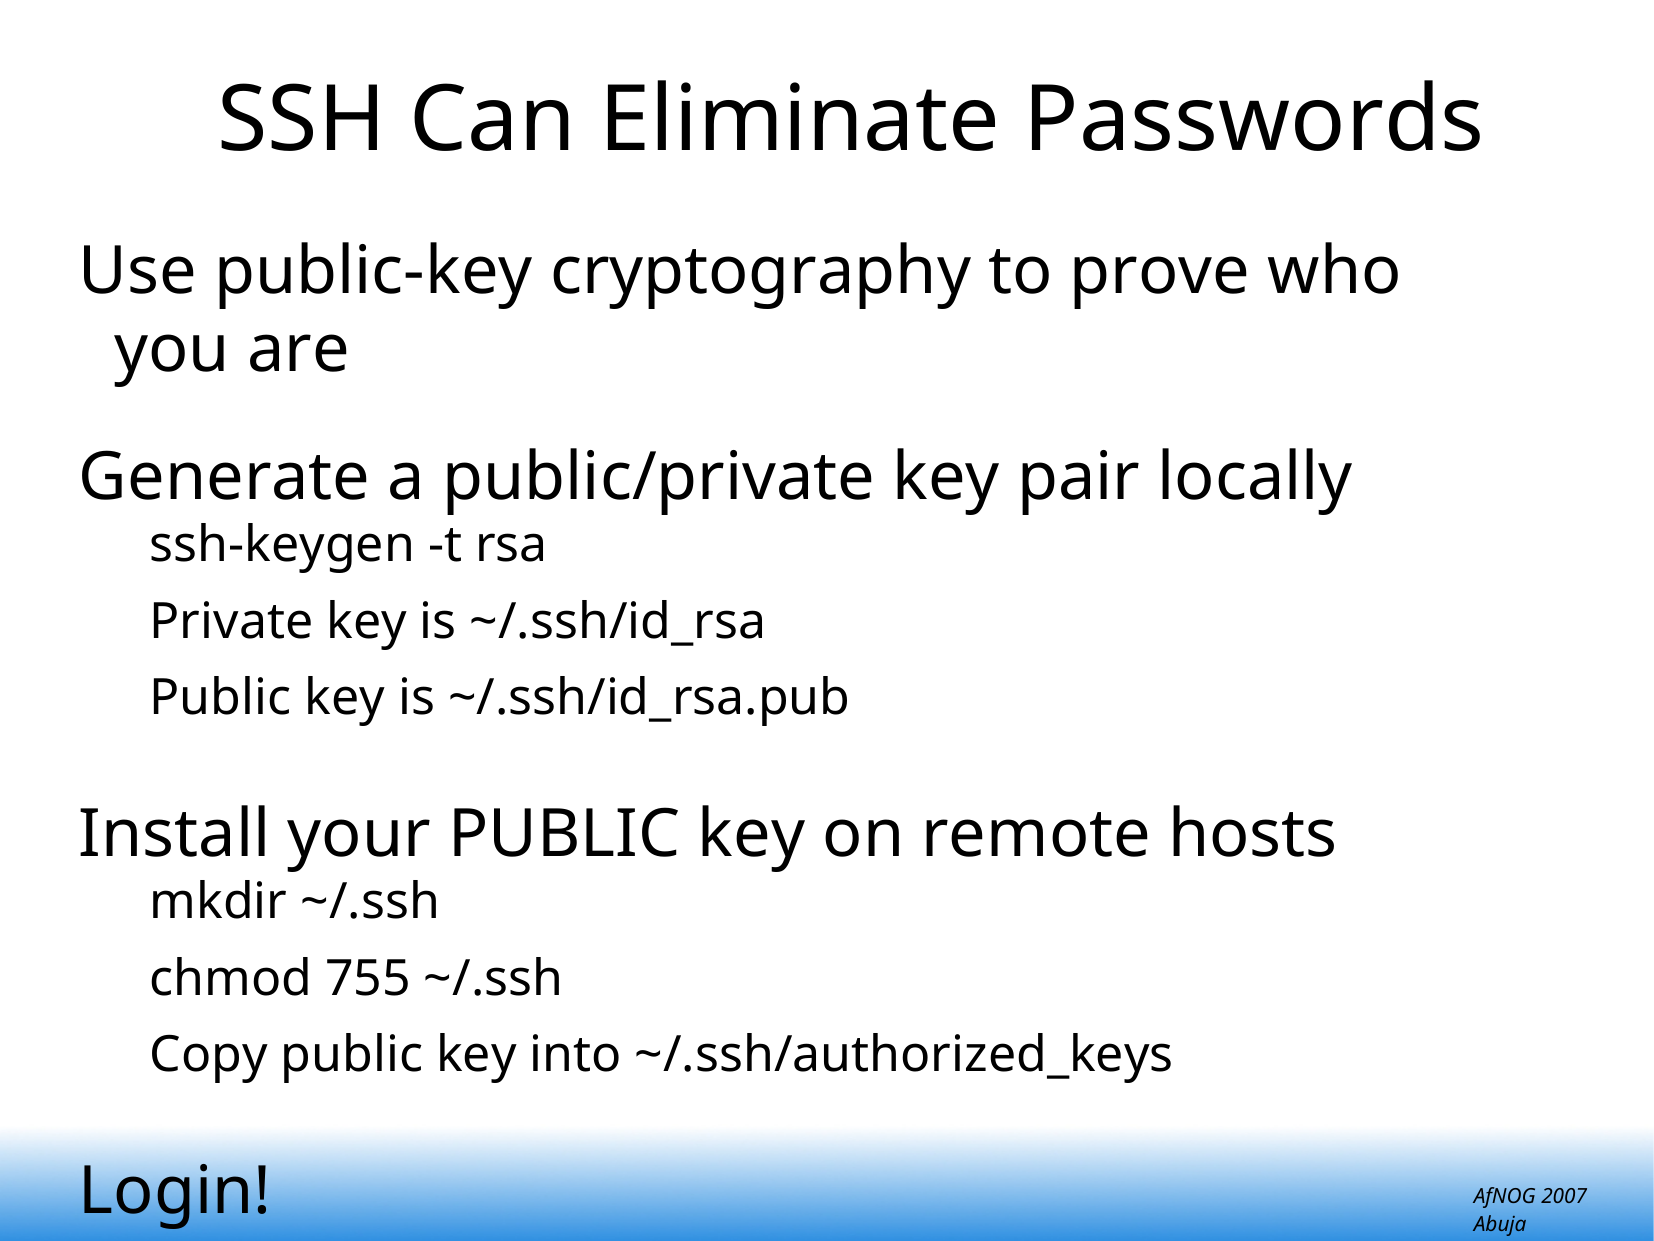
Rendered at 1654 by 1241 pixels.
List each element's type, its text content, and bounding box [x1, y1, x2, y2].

title SSH Can Eliminate Passwords [65, 52, 1638, 206]
list Use public-key cryptography to prove who you are Generate a public/private key pair locally ssh-keygen -t rsa Private key is ~/.ssh/id_rsa Public key is ~/.ssh/id_rsa.pub Install your PUBLIC key on remote hosts mkdir ~/.ssh chmod 755 ~/.ssh Copy public key into ~/.ssh/authorized_keys Login! [43, 230, 1522, 1133]
picture [0, 1124, 1654, 1241]
